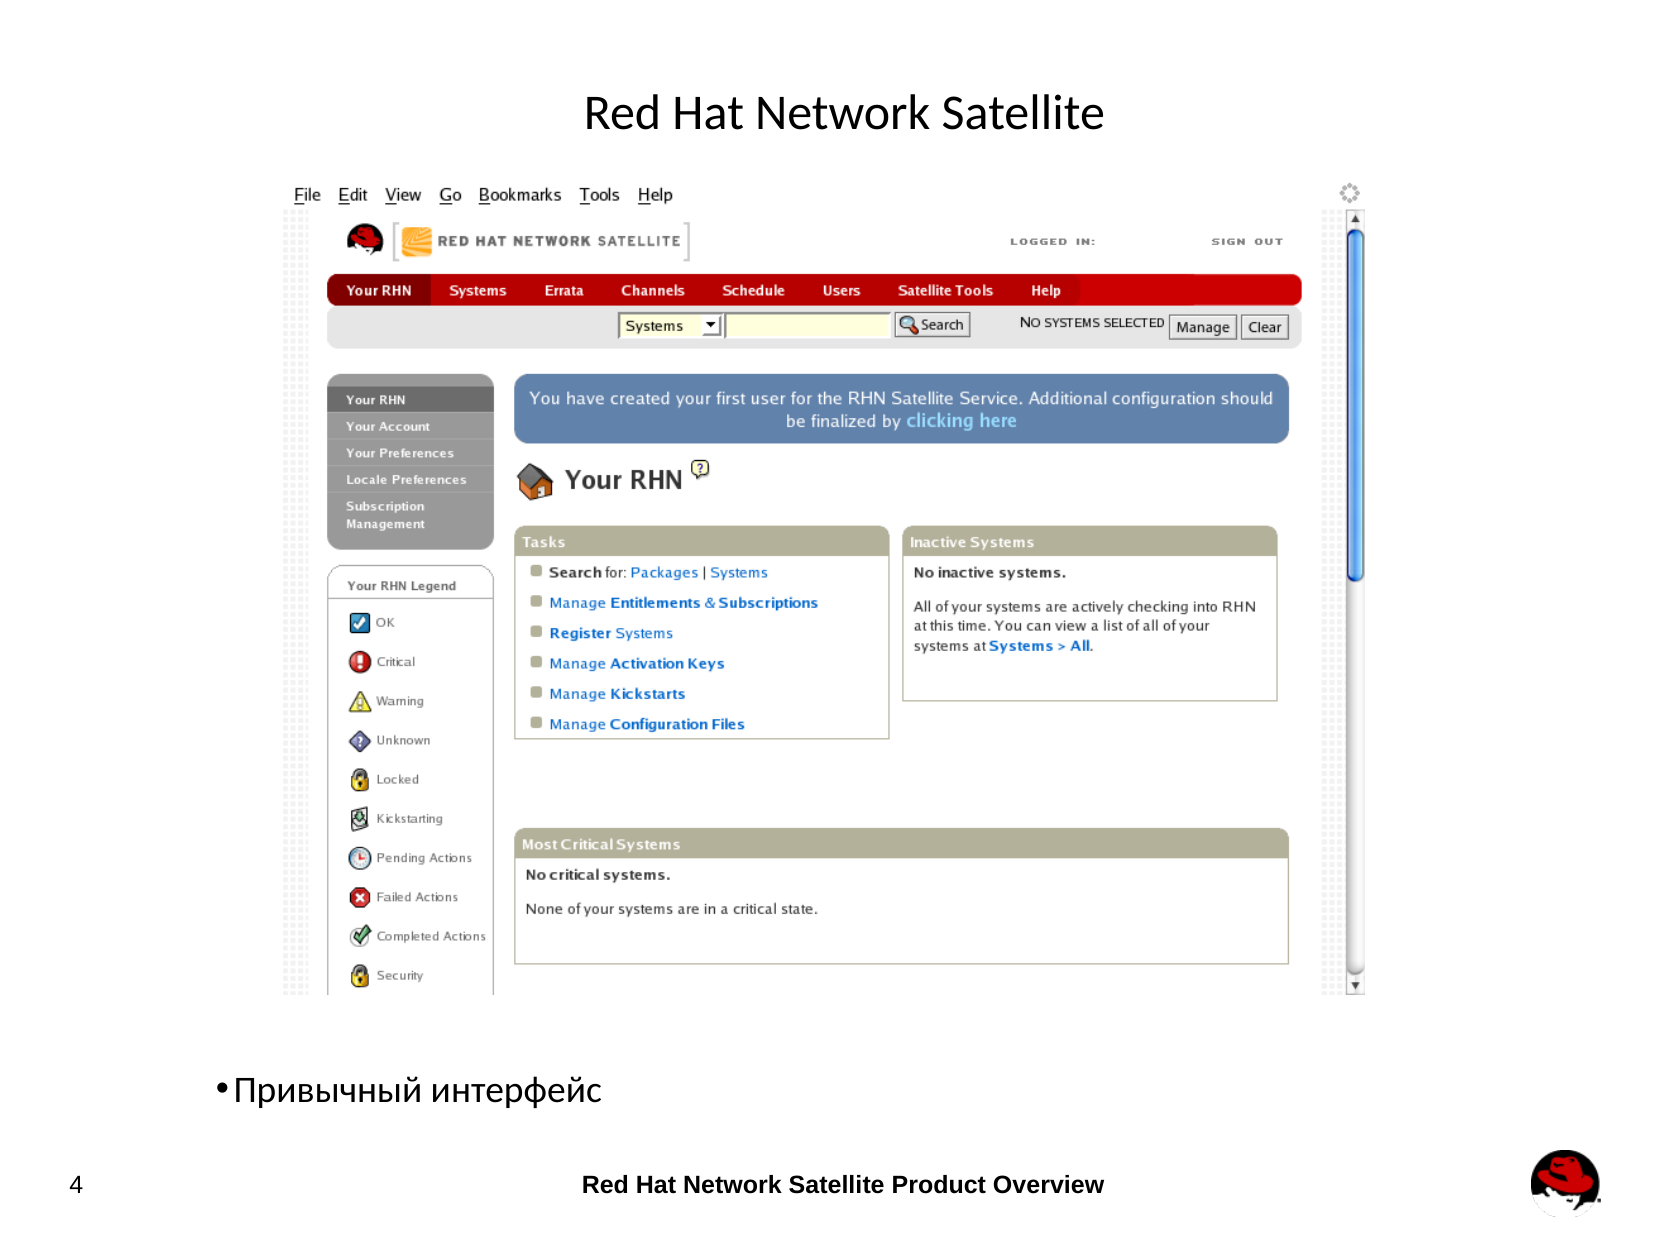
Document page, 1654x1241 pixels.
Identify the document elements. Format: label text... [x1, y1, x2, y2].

text_box Red Hat Network Satellite [354, 71, 1335, 147]
picture [1531, 1150, 1601, 1218]
text_box Привычный интерфейс [200, 1057, 993, 1118]
picture [283, 178, 1365, 995]
